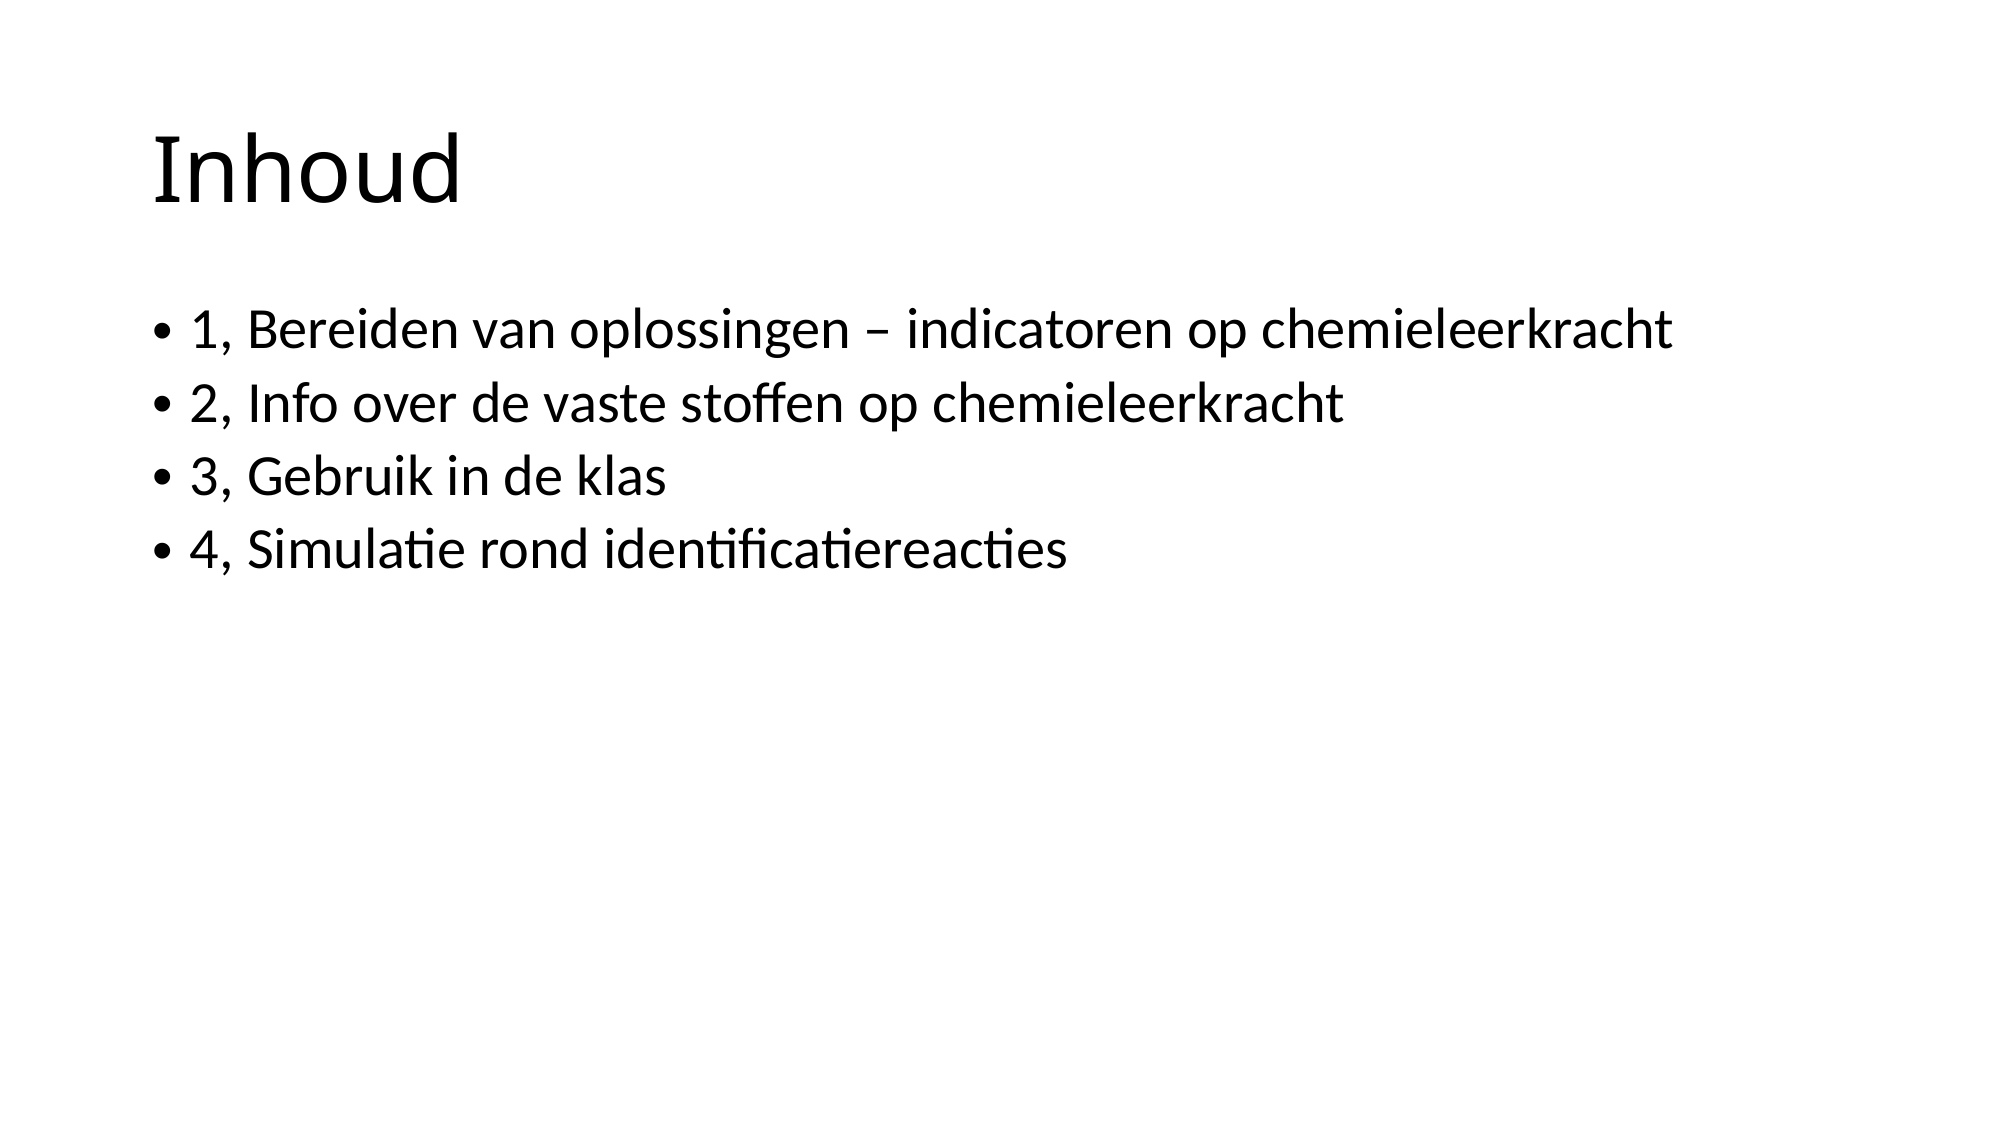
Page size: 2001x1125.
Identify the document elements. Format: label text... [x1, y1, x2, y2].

title Inhoud [137, 59, 1863, 278]
list 1, Bereiden van oplossingen – indicatoren op chemieleerkracht 2, Info over de vaste stoffen op chemieleerkracht 3, Gebruik in de klas 4, Simulatie rond identificatiereacties [137, 299, 1863, 1014]
